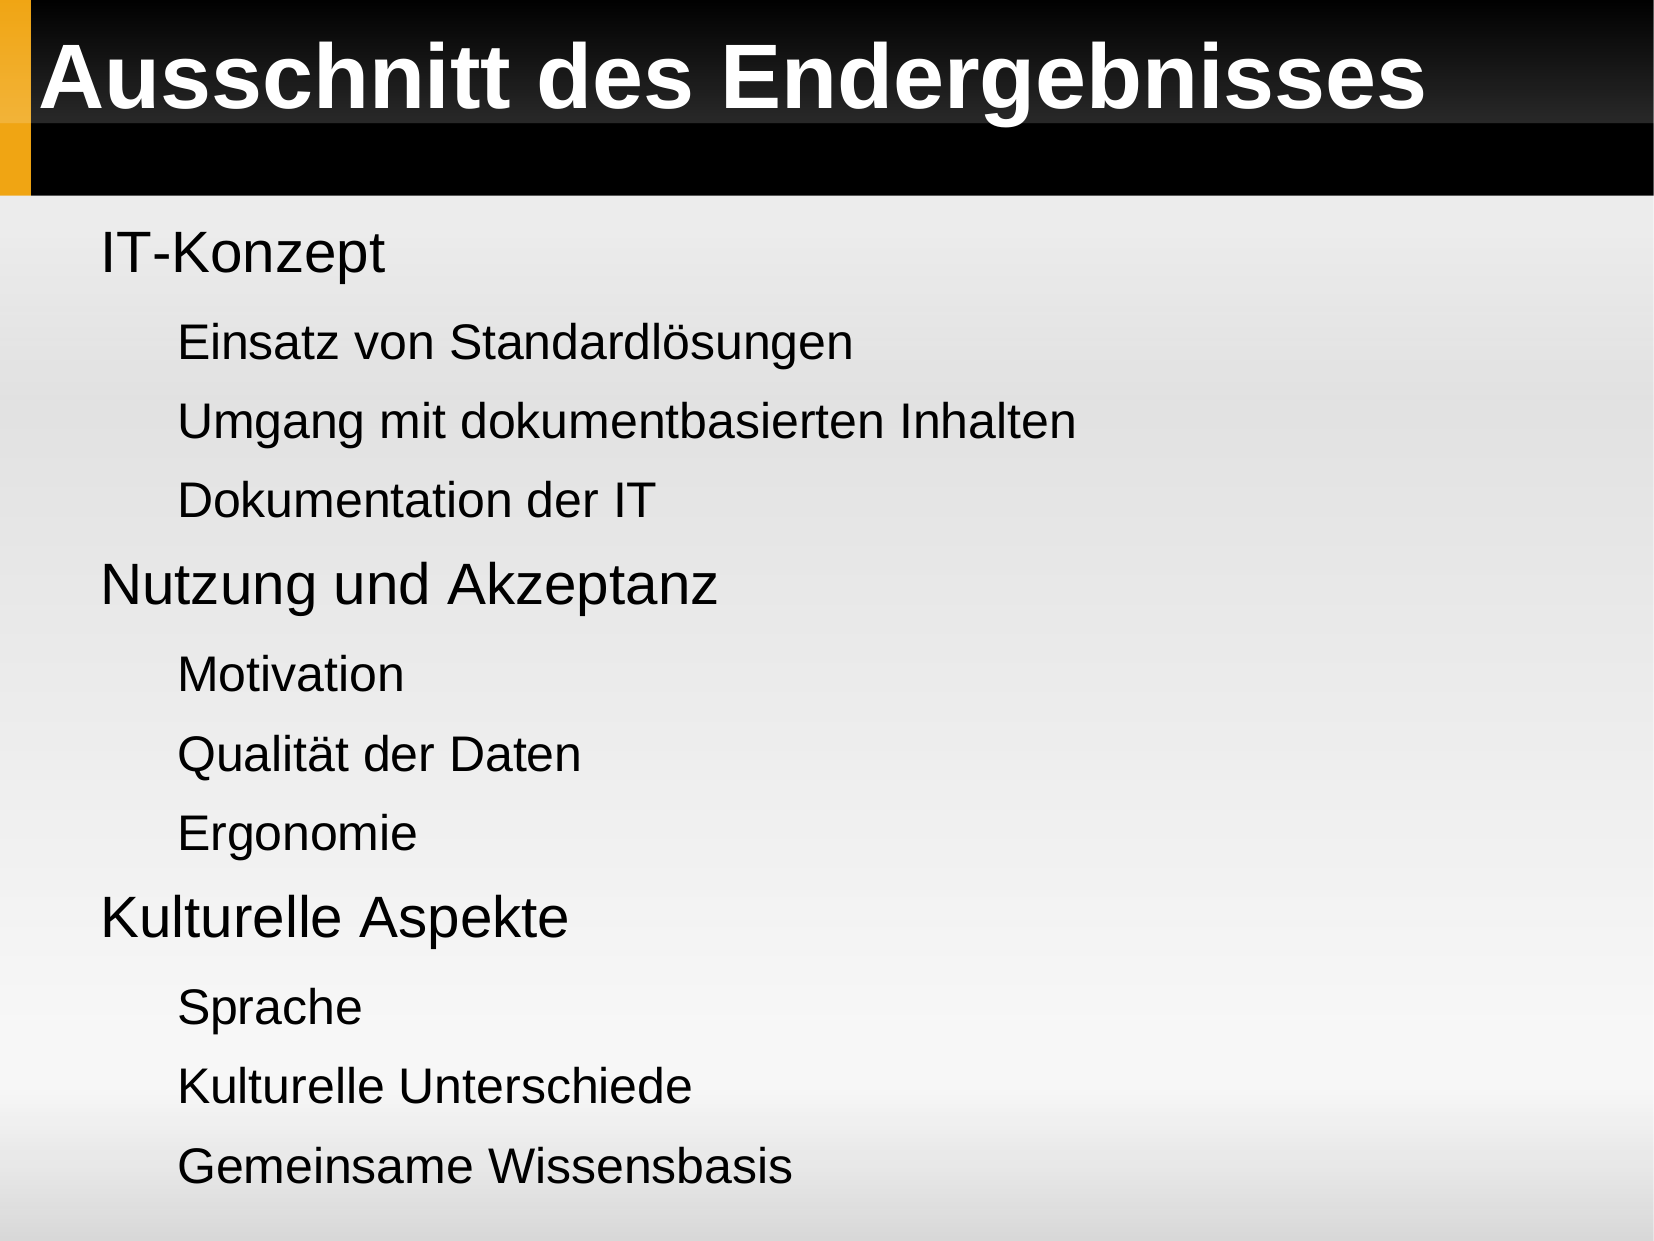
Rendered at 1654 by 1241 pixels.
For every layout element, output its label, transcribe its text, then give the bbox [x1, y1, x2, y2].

picture [0, 0, 1654, 1241]
list IT-Konzept Einsatz von Standardlösungen Umgang mit dokumentbasierten Inhalten Dokumentation der IT Nutzung und Akzeptanz Motivation Qualität der Daten Ergonomie Kulturelle Aspekte Sprache Kulturelle Unterschiede Gemeinsame Wissensbasis [82, 219, 1154, 1194]
title Ausschnitt des Endergebnisses [38, 0, 1616, 174]
